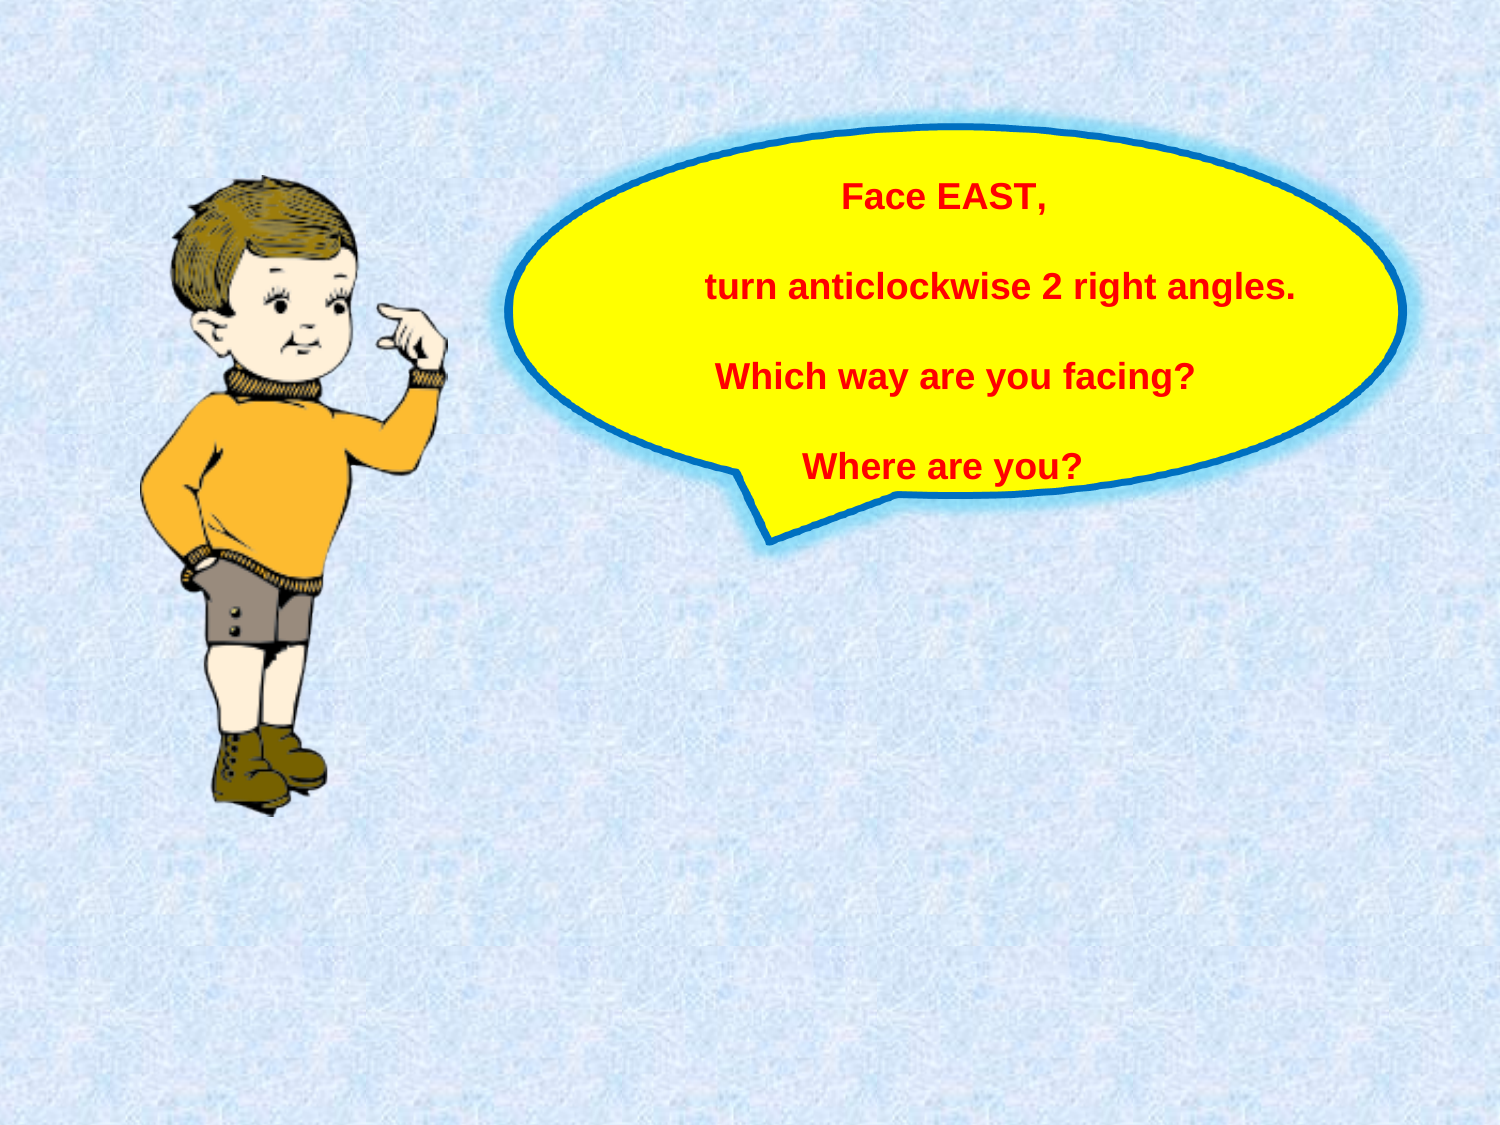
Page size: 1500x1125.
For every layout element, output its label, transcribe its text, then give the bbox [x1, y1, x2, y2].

text_box Face EAST, turn anticlockwise 2 right angles. Which way are you facing? Where are you? [574, 163, 1325, 495]
picture [0, 0, 1500, 1125]
